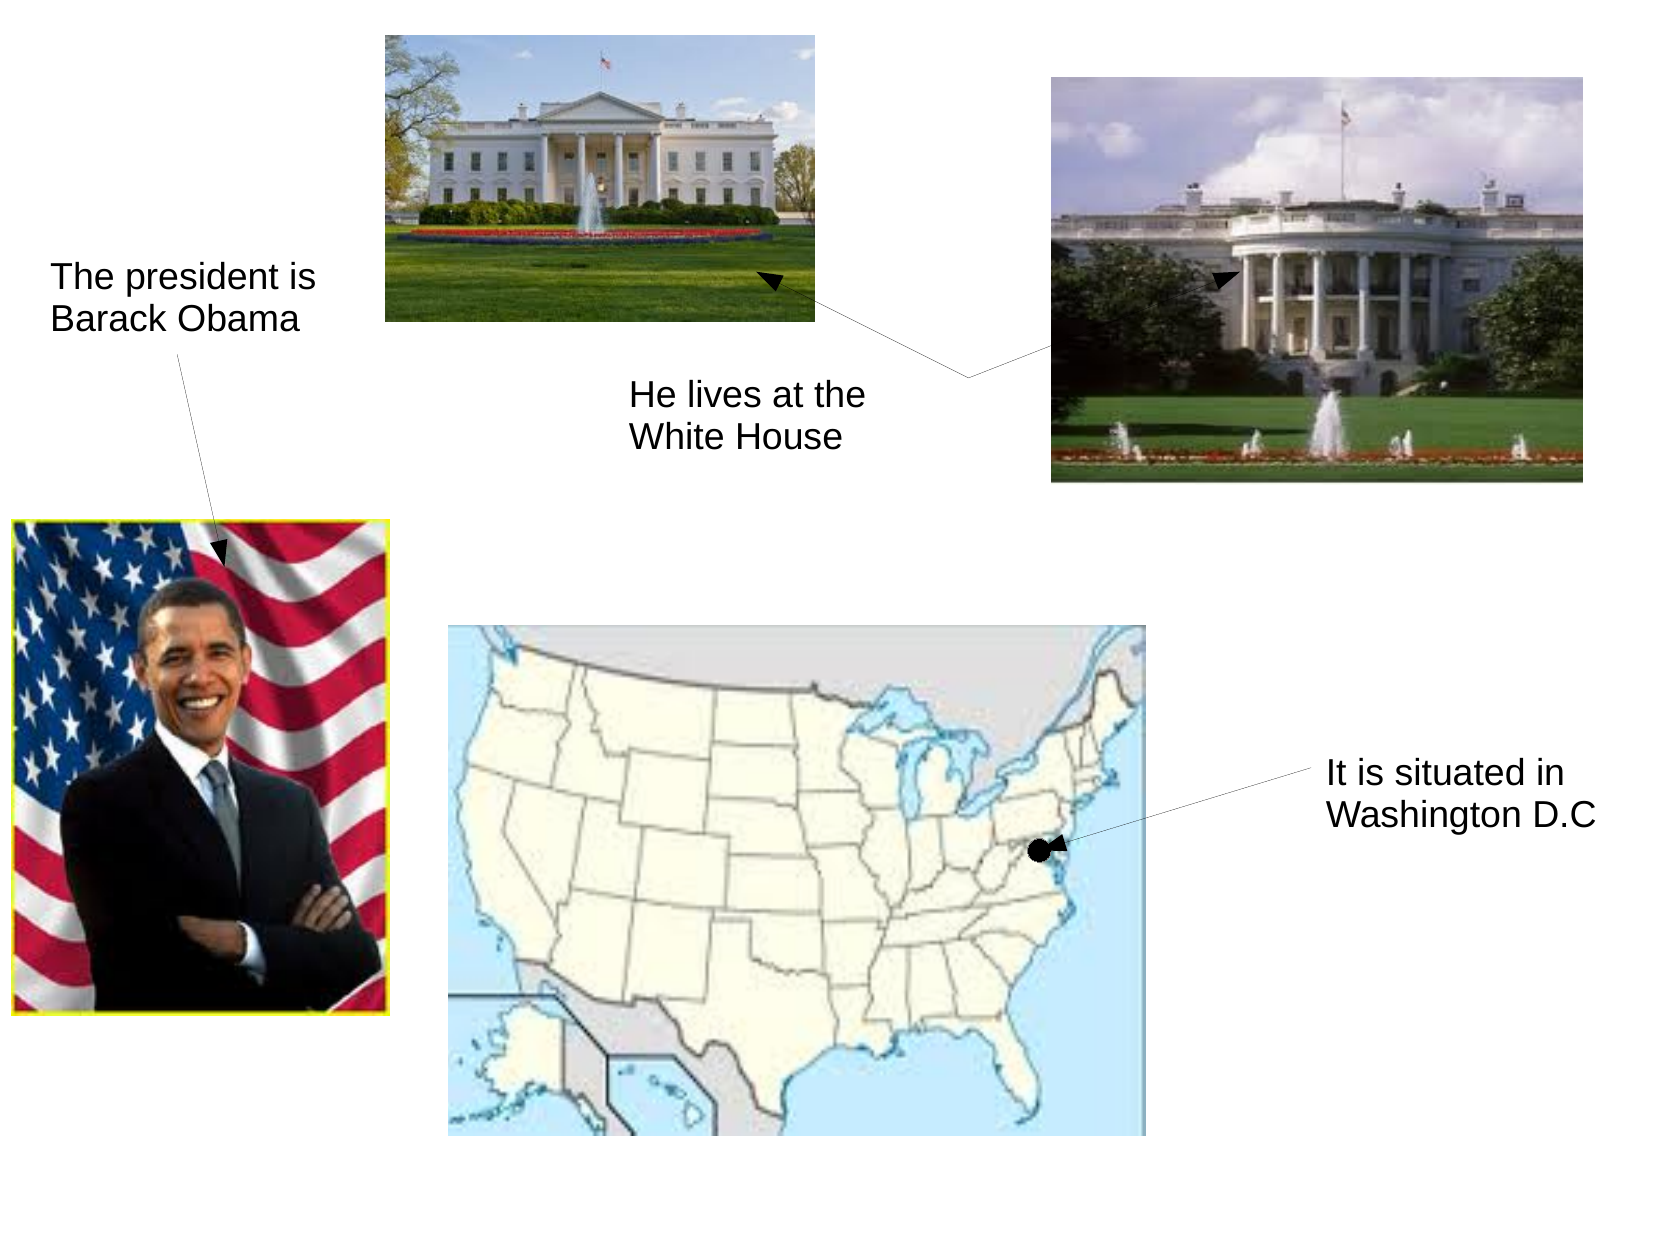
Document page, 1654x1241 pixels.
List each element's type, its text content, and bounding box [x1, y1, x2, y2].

text_box [1027, 838, 1052, 863]
picture [11, 519, 390, 1016]
text_box It is situated in Washington D.C [1311, 744, 1619, 844]
picture [1051, 77, 1583, 485]
text_box The president is Barack Obama [35, 248, 343, 367]
picture [385, 35, 815, 322]
picture [448, 625, 1146, 1136]
text_box He lives at the White House [614, 366, 957, 466]
